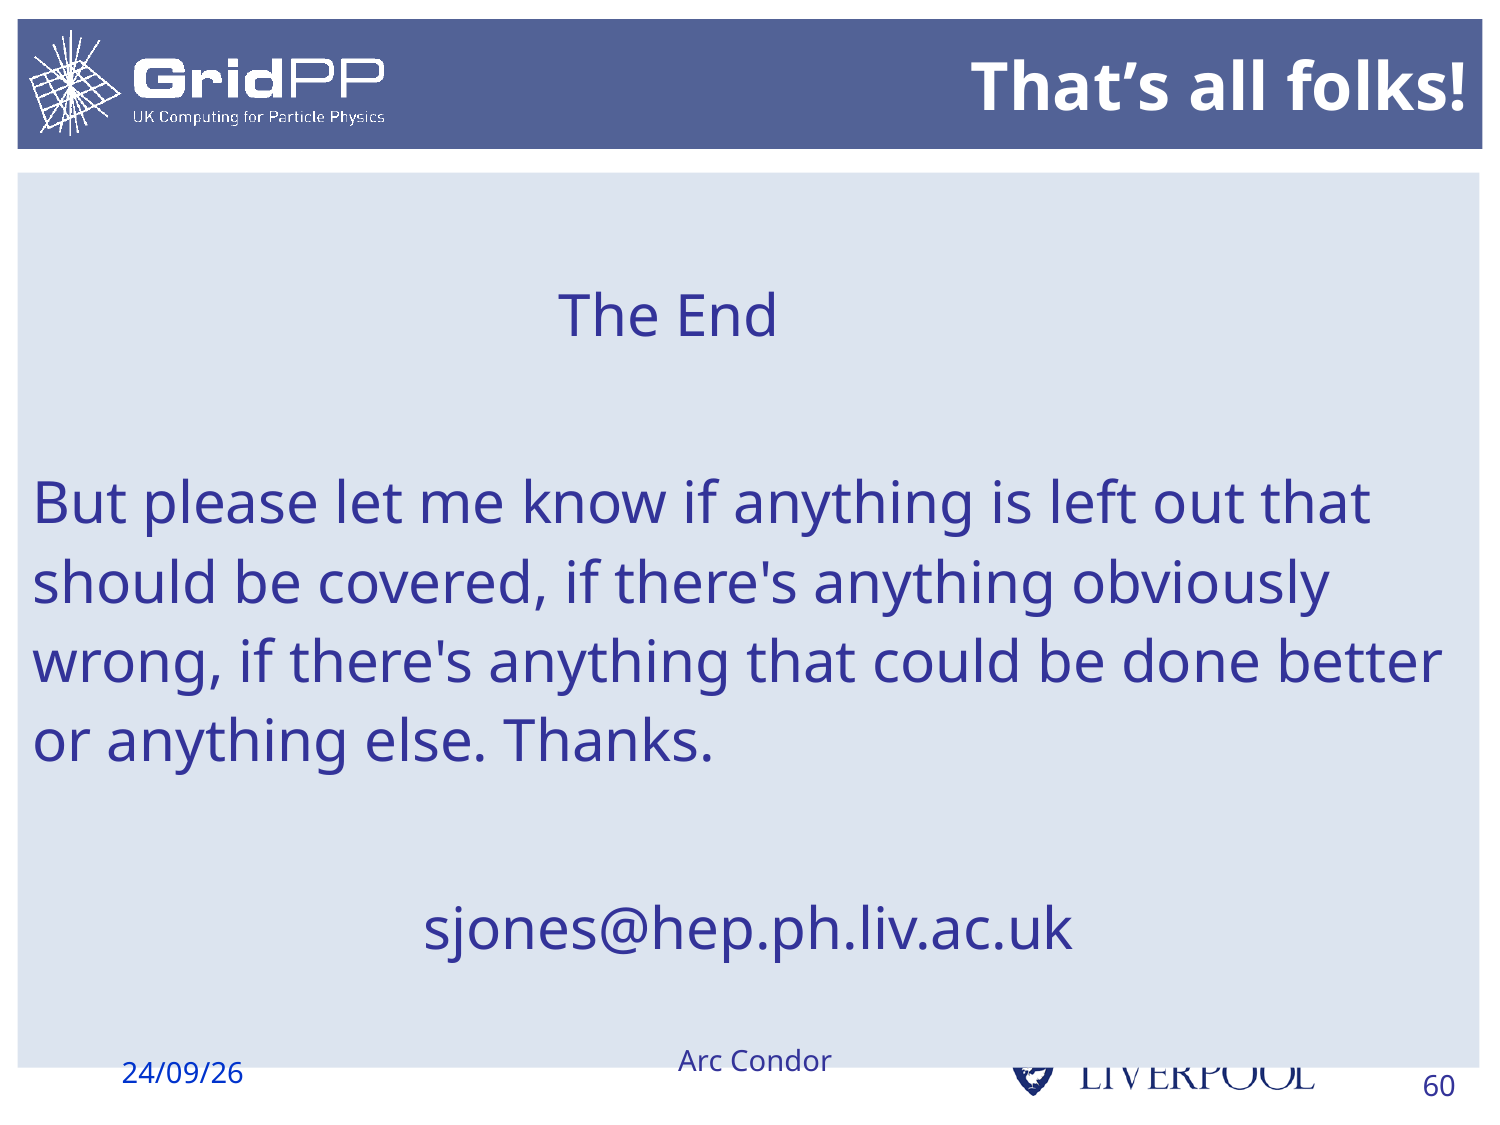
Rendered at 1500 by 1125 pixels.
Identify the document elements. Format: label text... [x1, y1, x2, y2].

text_box <number> [1388, 1059, 1471, 1094]
text_box 02/03/16 [29, 1046, 337, 1095]
picture [29, 30, 384, 136]
text_box Arc Condor [536, 1034, 975, 1094]
title That’s all folks! [513, 19, 1483, 149]
list The End But please let me know if anything is left out that should be covered, if there's anything obviously wrong, if there's anything that could be done better or anything else. Thanks. sjones@hep.ph.liv.ac.uk [17, 172, 1480, 953]
picture [1009, 1068, 1323, 1096]
